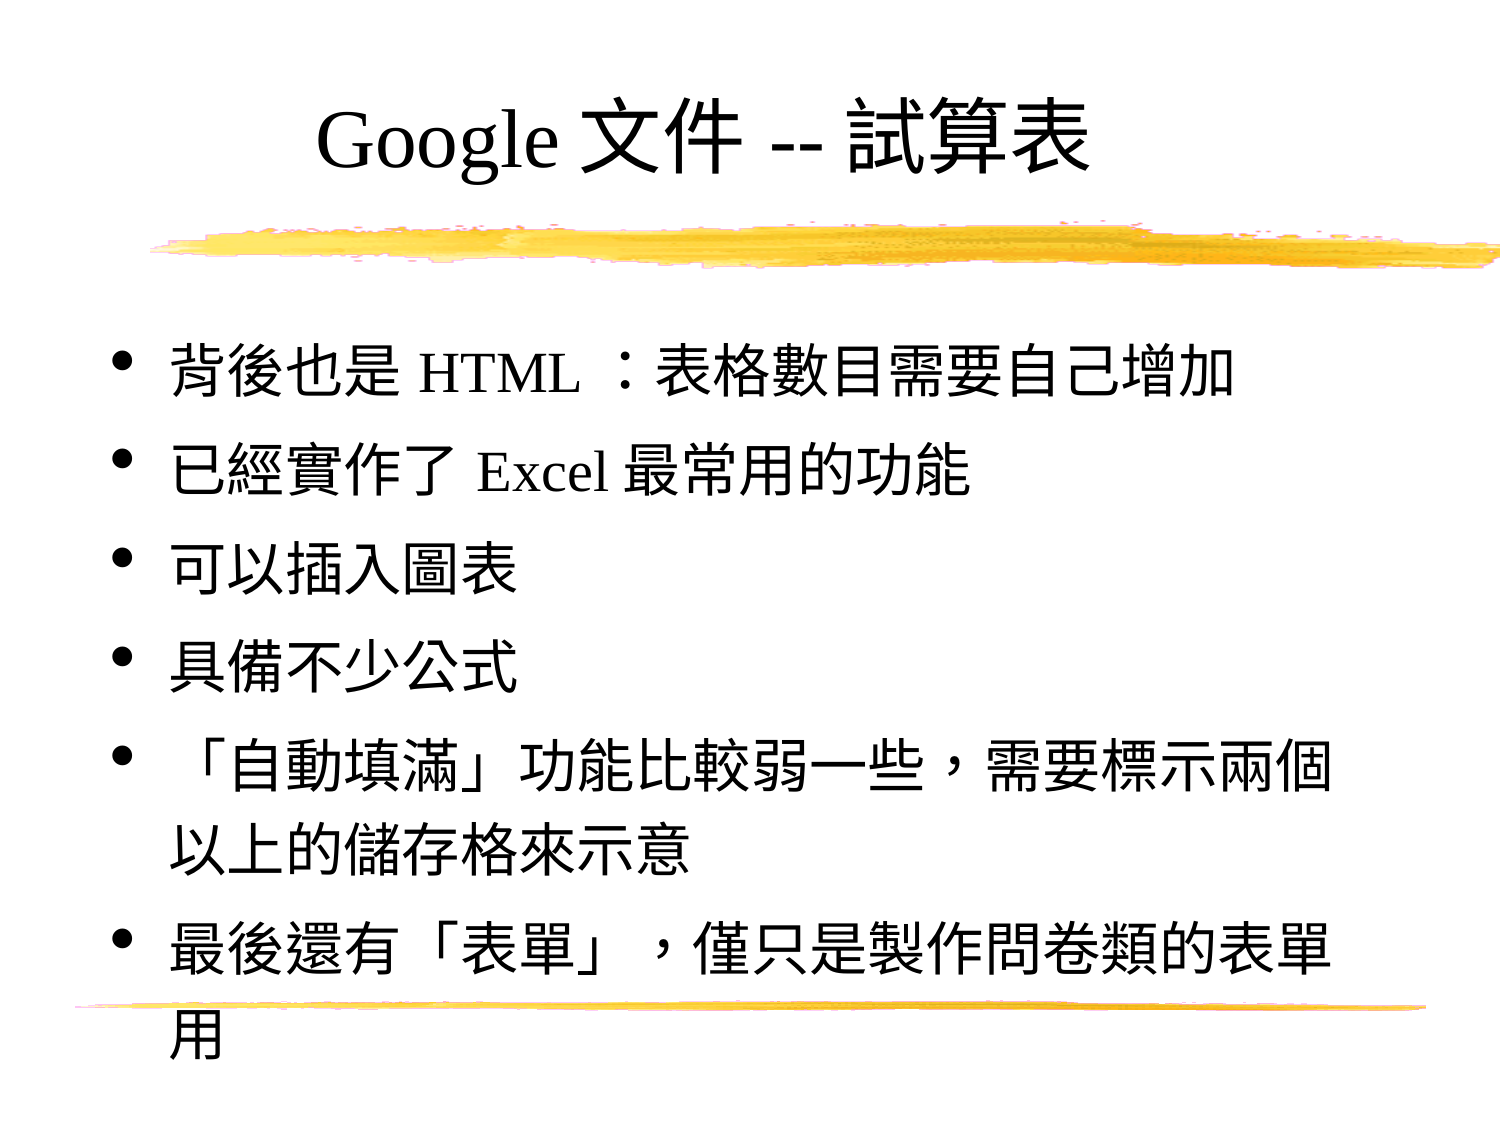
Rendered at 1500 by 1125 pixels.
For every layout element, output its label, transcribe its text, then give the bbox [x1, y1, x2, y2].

title Google文件--試算表 [66, 44, 1342, 218]
picture [150, 215, 1500, 279]
picture [75, 999, 1426, 1013]
list 背後也是HTML：表格數目需要自己增加 已經實作了Excel最常用的功能 可以插入圖表 具備不少公式 「自動填滿」功能比較弱一些，需要標示兩個以上的儲存格來示意 最後還有「表單」，僅只是製作問卷類的表單用 [112, 324, 1388, 986]
